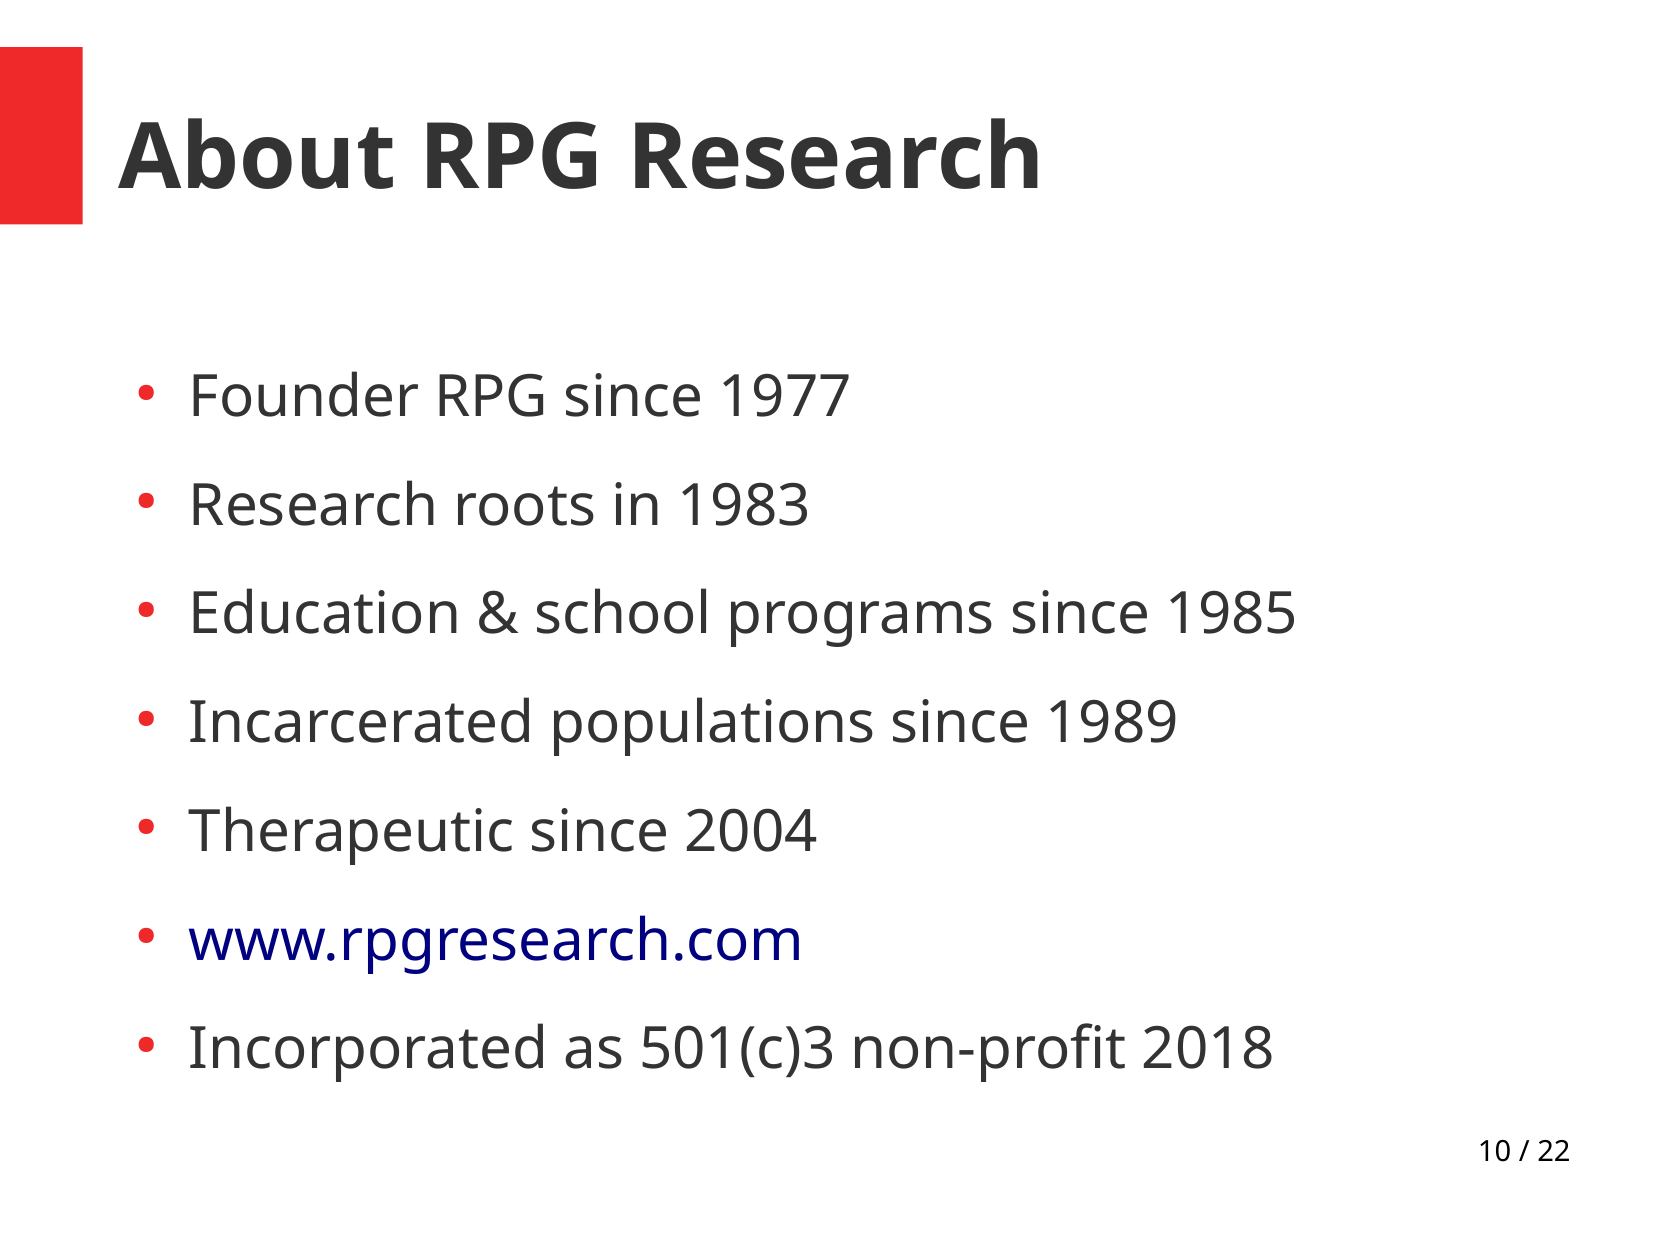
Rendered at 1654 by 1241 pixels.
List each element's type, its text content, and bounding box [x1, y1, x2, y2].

title About RPG Research [118, 49, 1571, 257]
list Founder RPG since 1977 Research roots in 1983 Education & school programs since 1985 Incarcerated populations since 1989 Therapeutic since 2004 www.rpgresearch.com Incorporated as 501(c)3 non-profit 2018 [118, 354, 1536, 1074]
